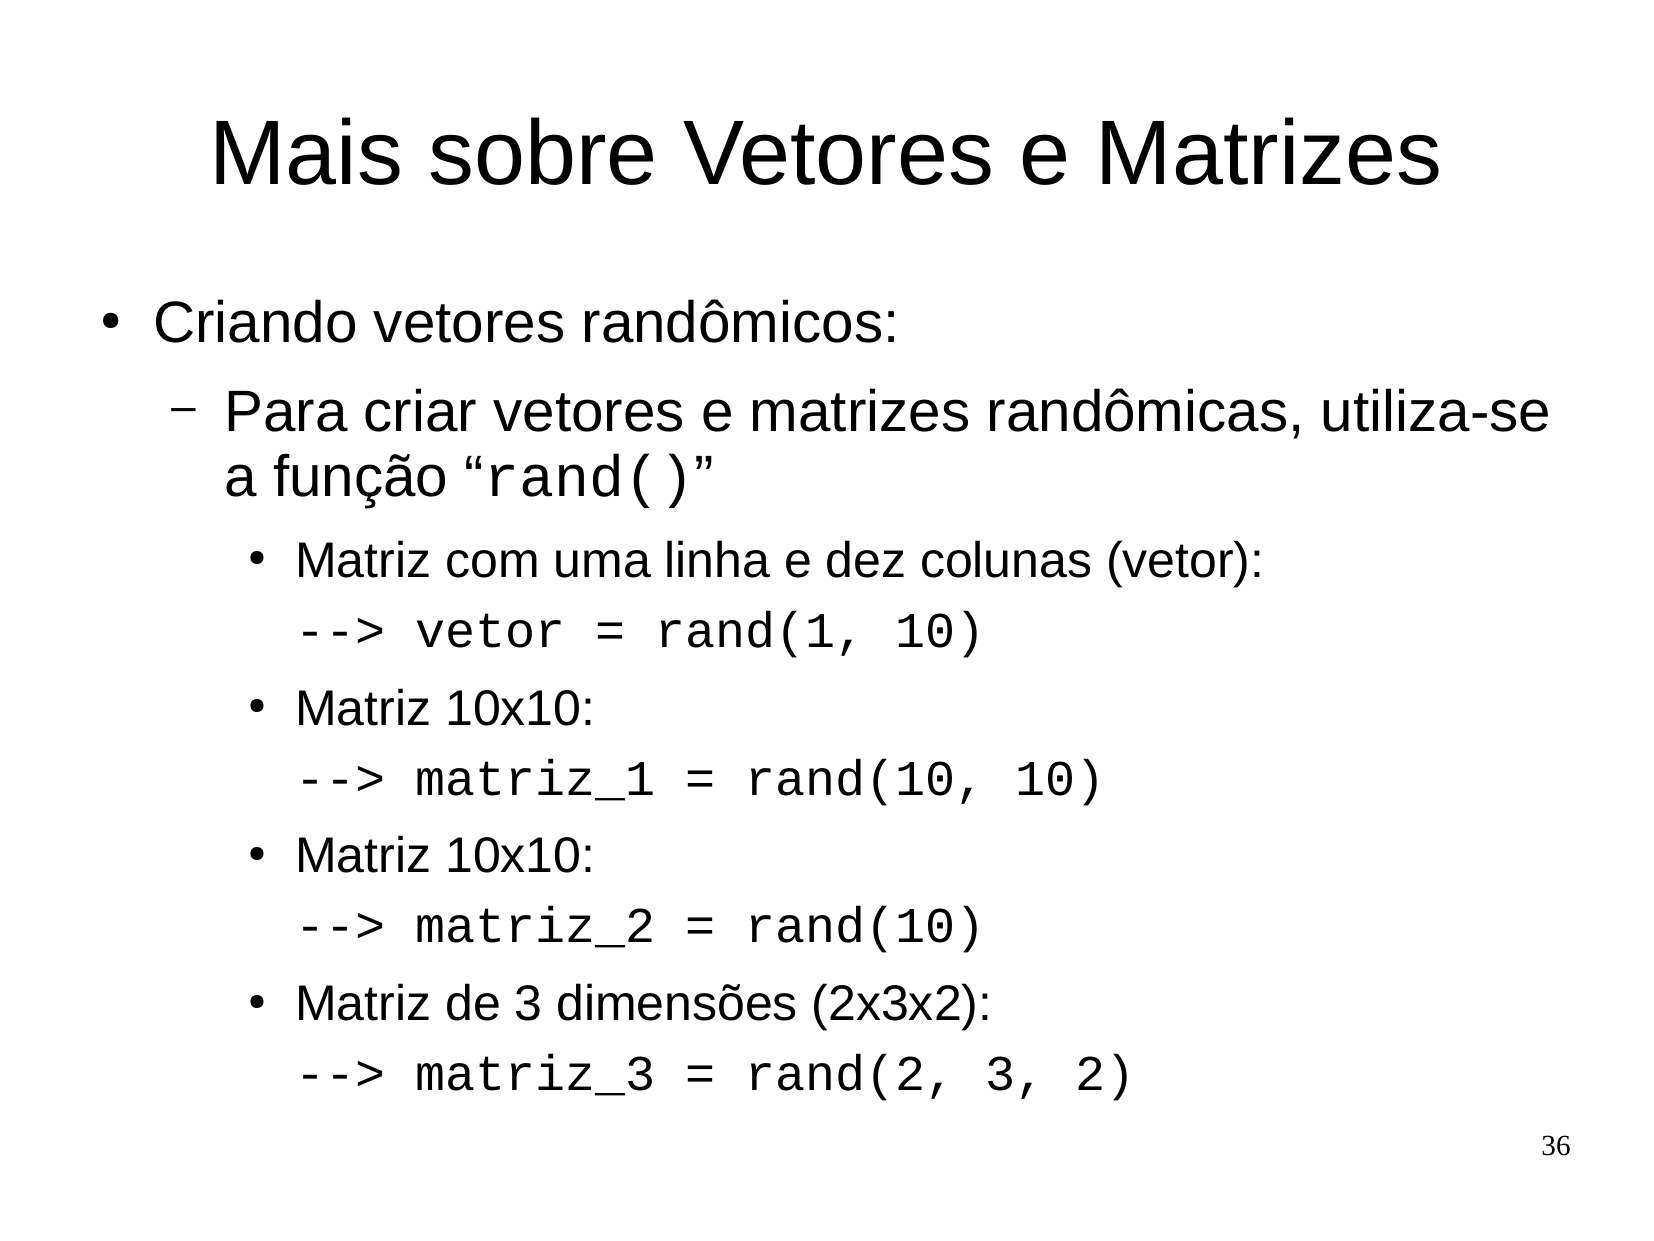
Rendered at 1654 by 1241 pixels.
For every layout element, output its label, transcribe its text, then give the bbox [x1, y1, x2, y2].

list Criando vetores randômicos: Para criar vetores e matrizes randômicas, utiliza-se a função “rand()” Matriz com uma linha e dez colunas (vetor): --> vetor = rand(1, 10) Matriz 10x10: --> matriz_1 = rand(10, 10) Matriz 10x10: --> matriz_2 = rand(10) Matriz de 3 dimensões (2x3x2): --> matriz_3 = rand(2, 3, 2) [82, 290, 1571, 1123]
title Mais sobre Vetores e Matrizes [82, 49, 1571, 257]
